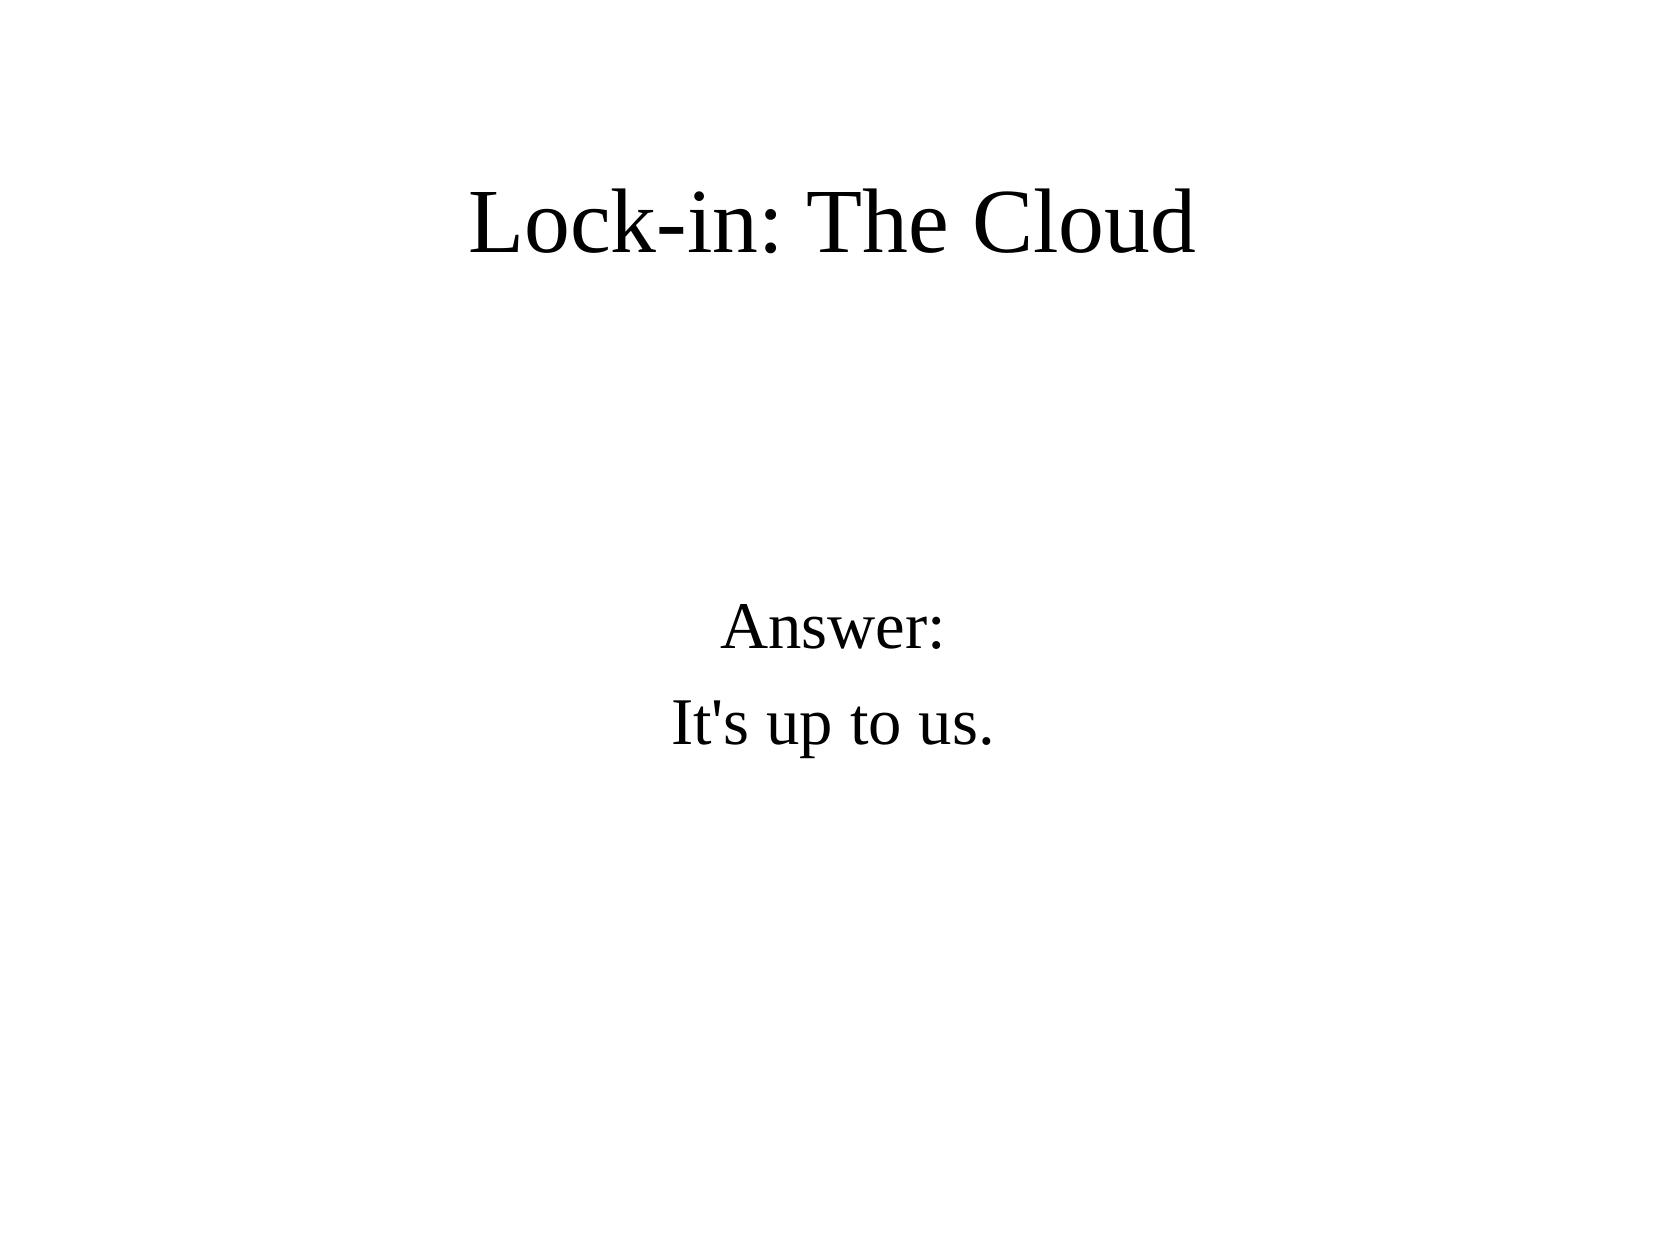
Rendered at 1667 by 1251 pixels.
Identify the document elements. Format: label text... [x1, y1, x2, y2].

subtitle Answer: It's up to us. [124, 110, 1542, 1230]
